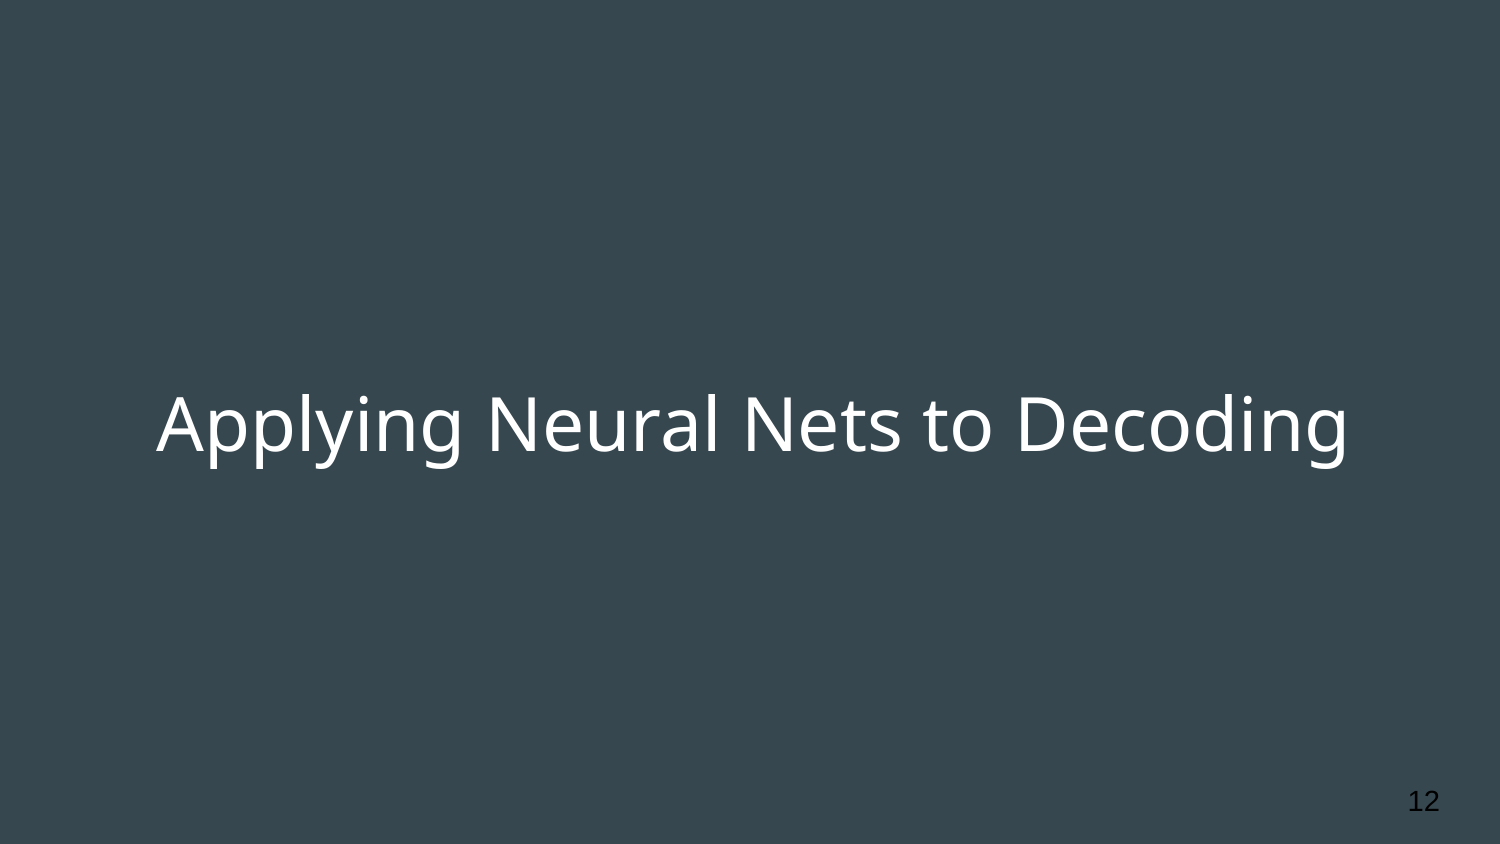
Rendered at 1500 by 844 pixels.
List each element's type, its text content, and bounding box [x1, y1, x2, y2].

title Applying Neural Nets to Decoding [110, 351, 1399, 493]
slide_number <number> [1392, 767, 1483, 833]
